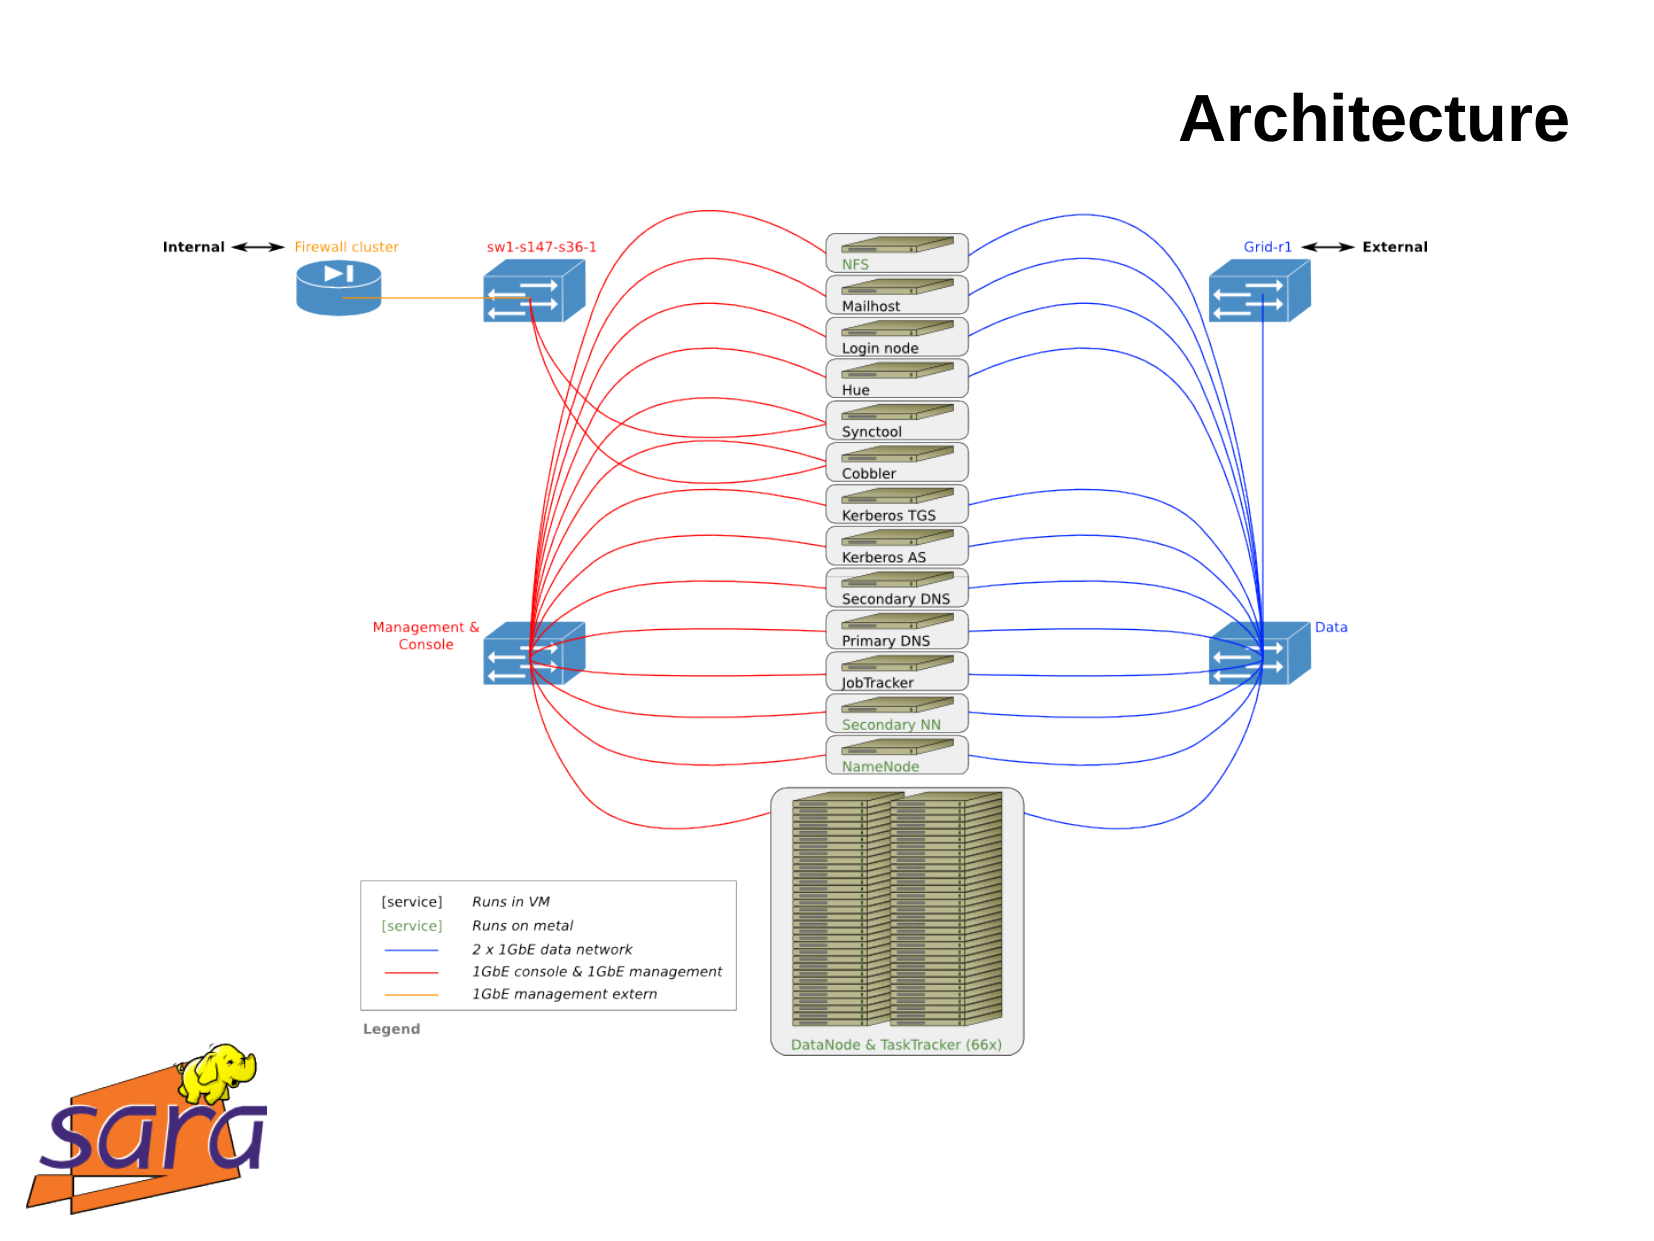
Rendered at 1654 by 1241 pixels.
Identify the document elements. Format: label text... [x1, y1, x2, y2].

picture [26, 210, 1427, 1215]
title Architecture [82, 49, 1571, 188]
